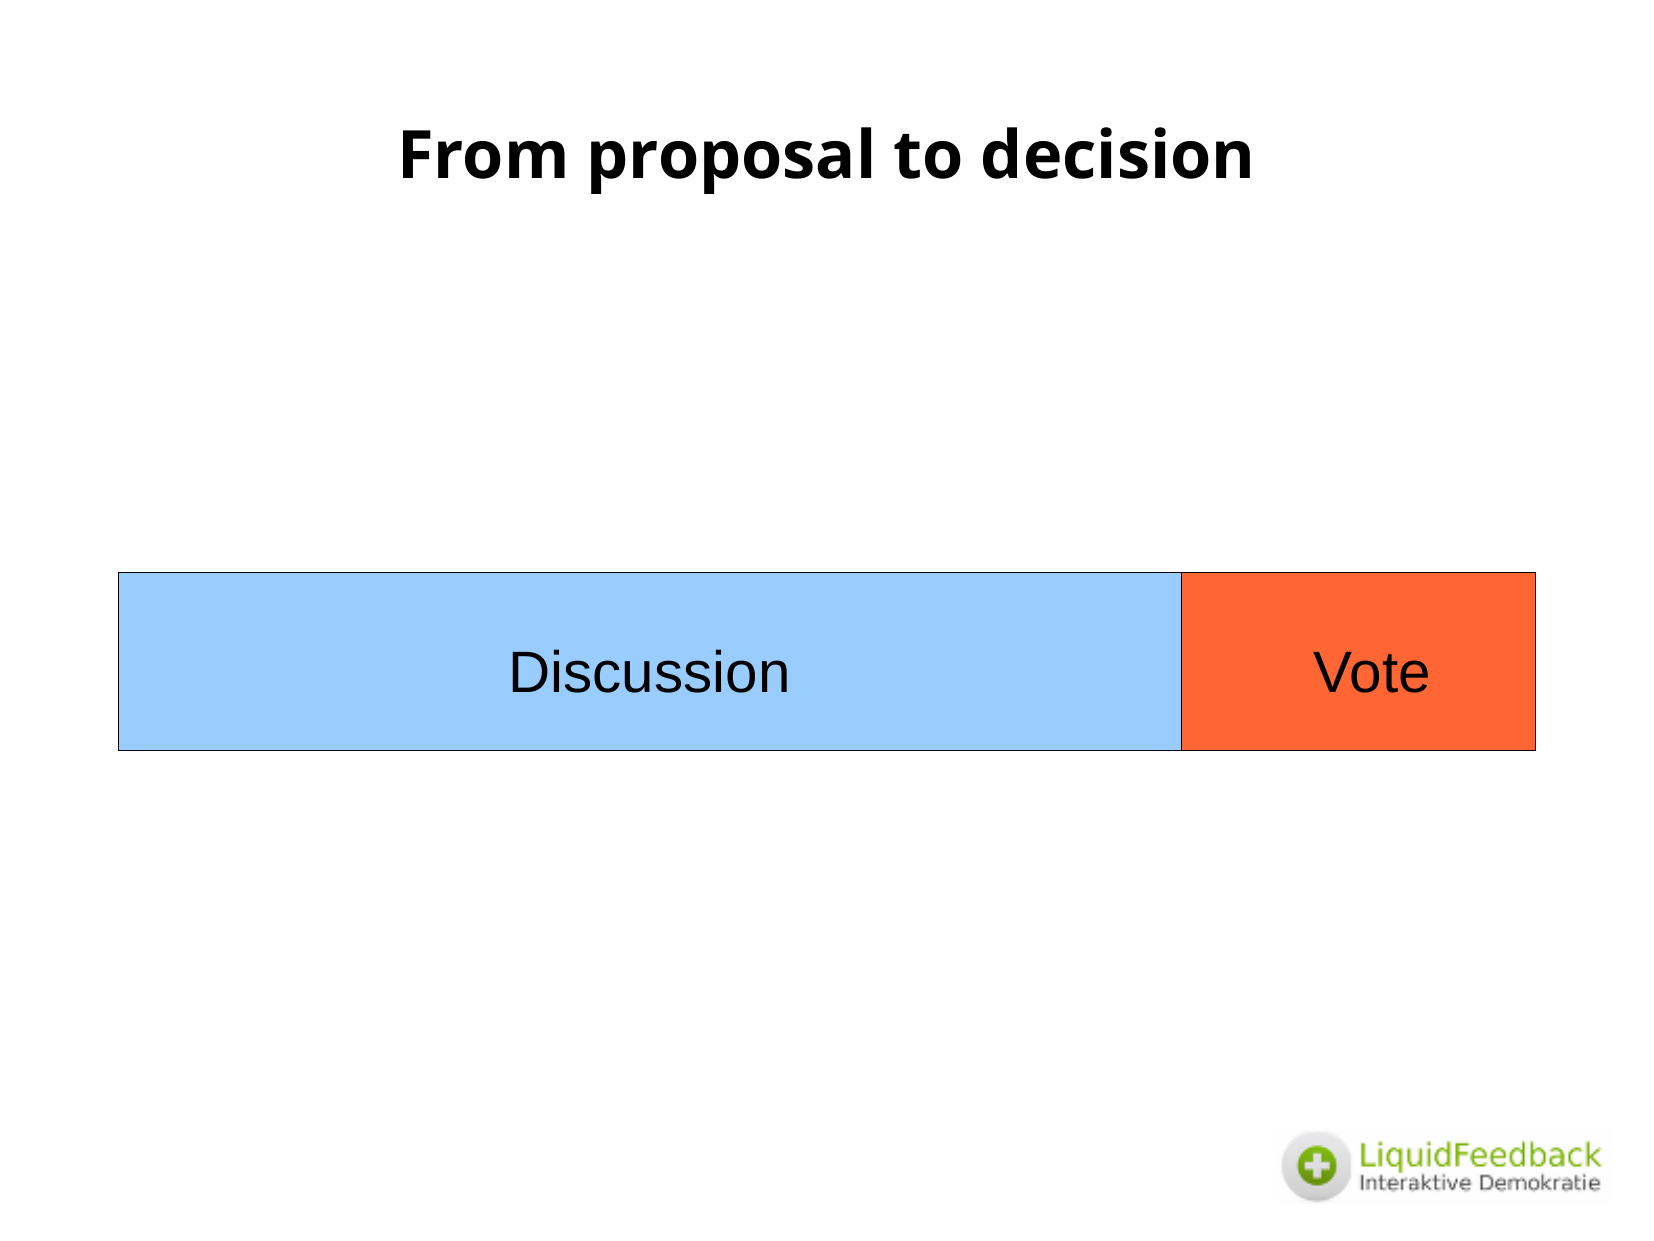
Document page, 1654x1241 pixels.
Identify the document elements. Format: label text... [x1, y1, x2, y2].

text_box [118, 572, 1536, 751]
picture [1276, 1127, 1613, 1205]
text_box Discussion [118, 631, 1182, 712]
title From proposal to decision [82, 49, 1571, 257]
text_box Vote [1299, 631, 1654, 712]
